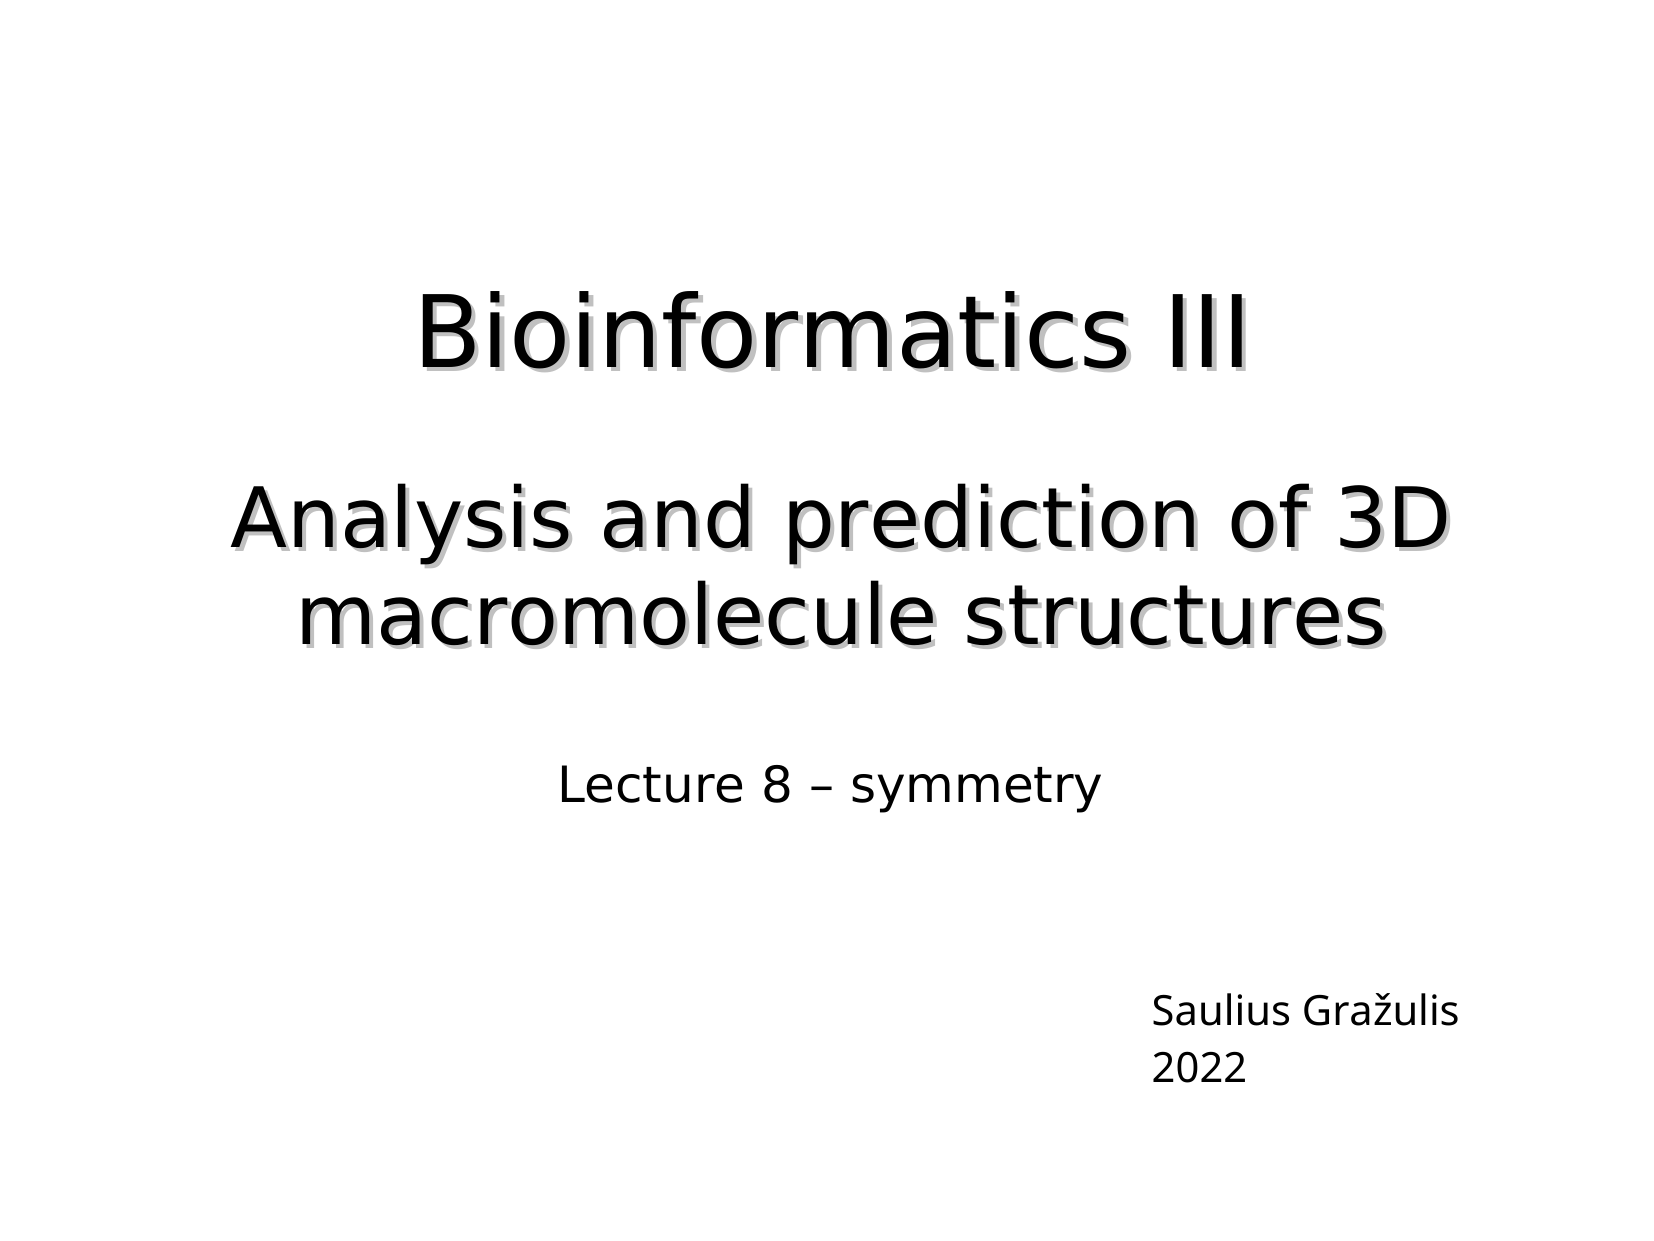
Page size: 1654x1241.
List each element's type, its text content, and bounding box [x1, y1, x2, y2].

text_box Lecture 8 – symmetry [337, 755, 1324, 815]
text_box Analysis and prediction of 3D macromolecule structures [206, 470, 1477, 665]
title Bioinformatics III [88, 236, 1577, 429]
text_box Saulius Gražulis 2022 [1151, 980, 1566, 1093]
